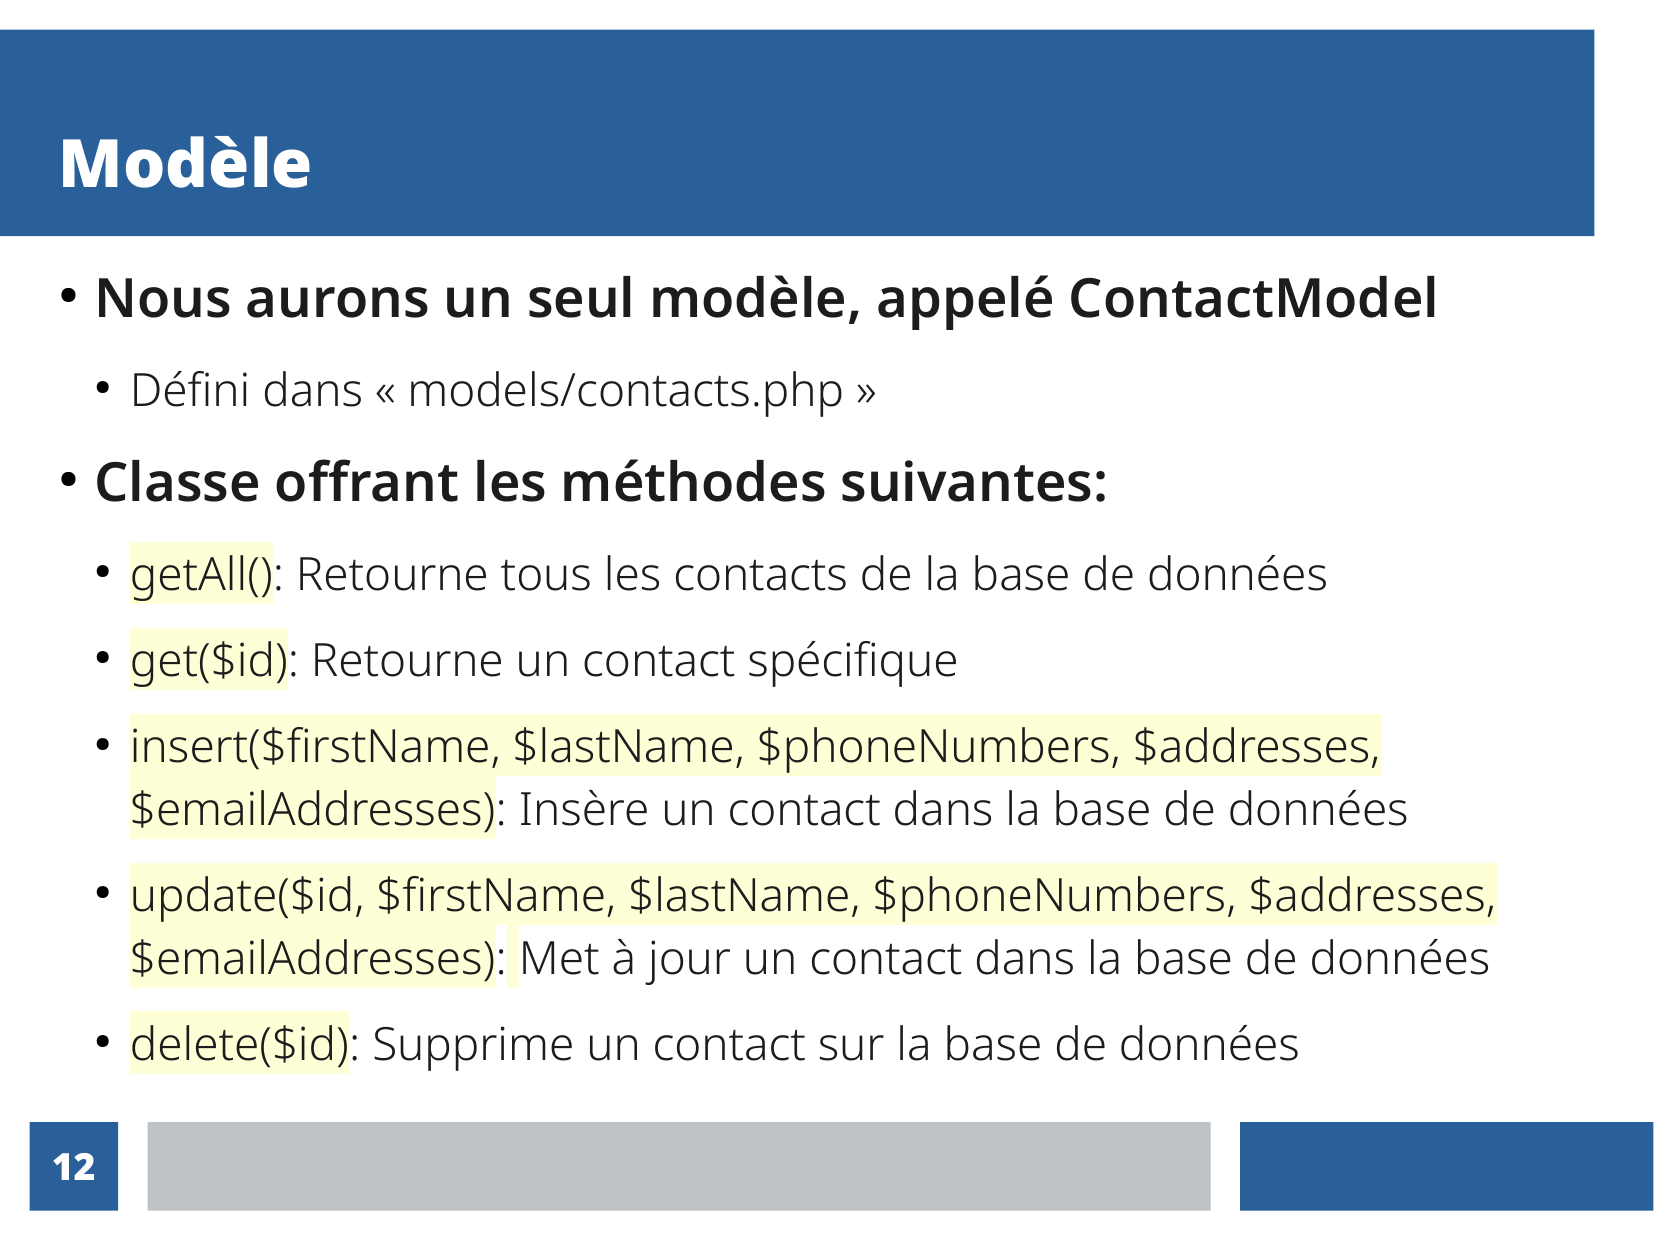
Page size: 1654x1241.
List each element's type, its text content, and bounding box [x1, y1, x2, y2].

list Nous aurons un seul modèle, appelé ContactModel Défini dans « models/contacts.php » Classe offrant les méthodes suivantes: getAll(): Retourne tous les contacts de la base de données get($id): Retourne un contact spécifique insert($firstName, $lastName, $phoneNumbers, $addresses, $emailAddresses): Insère un contact dans la base de données update($id, $firstName, $lastName, $phoneNumbers, $addresses, $emailAddresses): Met à jour un contact dans la base de données delete($id): Supprime un contact sur la base de données [59, 259, 1565, 1081]
title Modèle [59, 59, 1595, 207]
